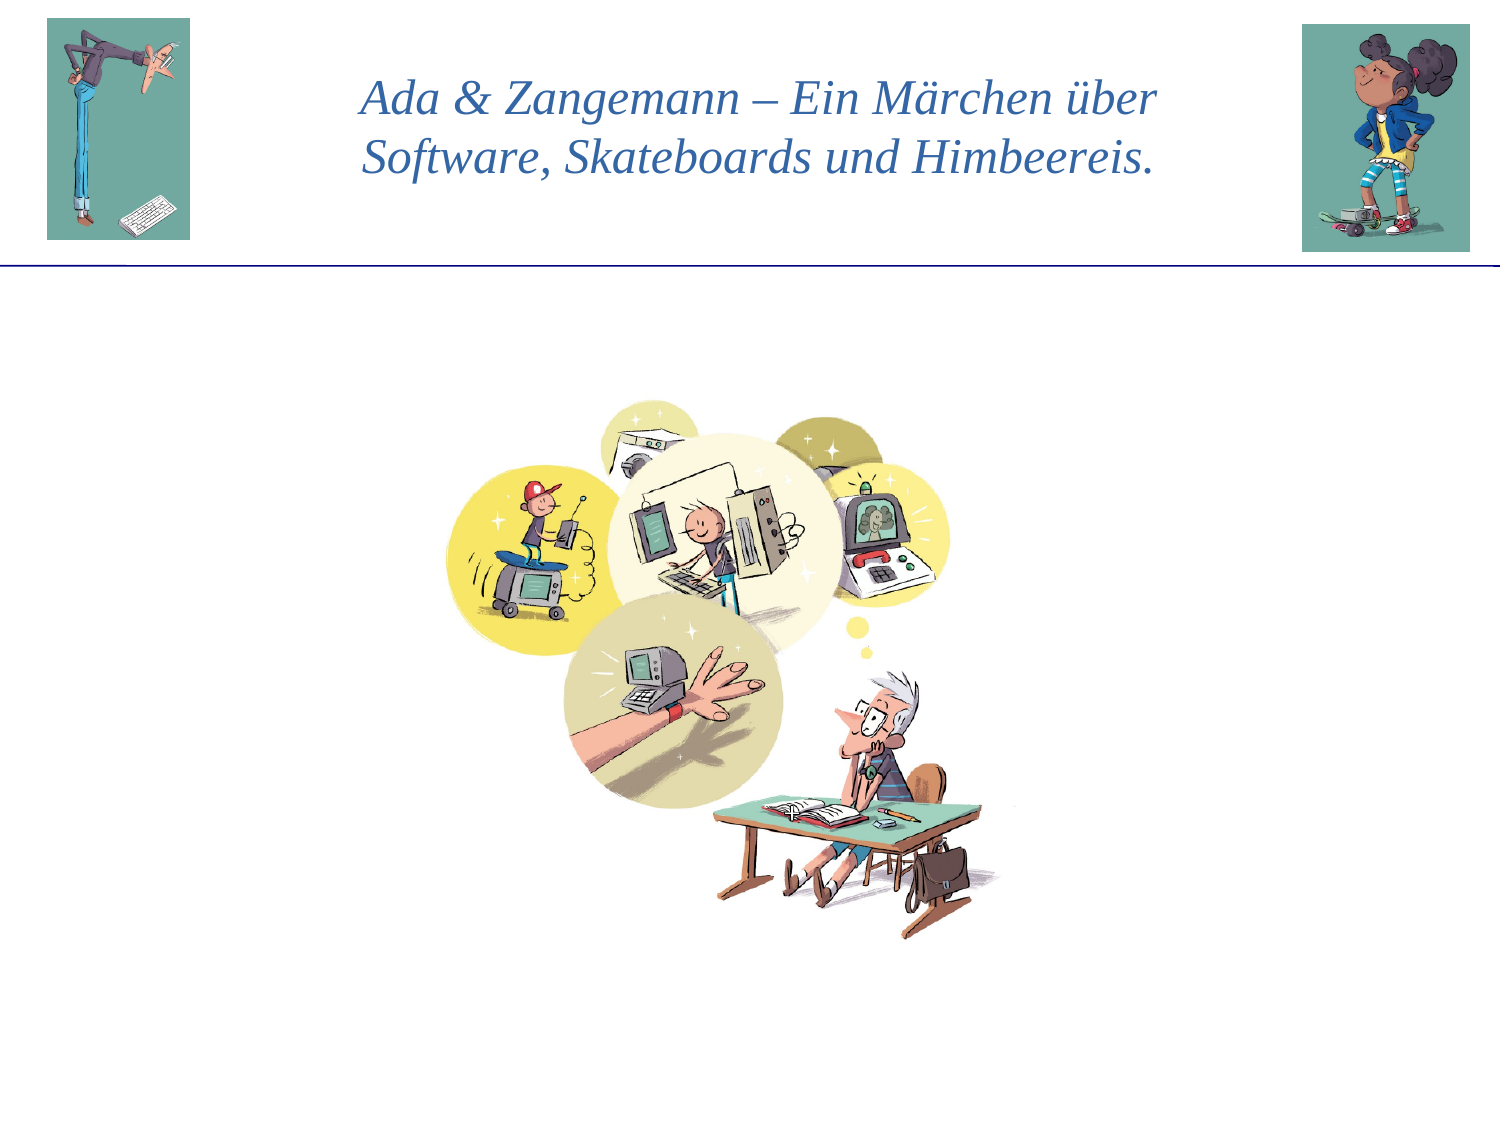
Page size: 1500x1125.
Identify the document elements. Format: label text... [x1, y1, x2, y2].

picture [1302, 24, 1470, 252]
picture [47, 18, 190, 240]
picture [55, 292, 1428, 1034]
text_box Ada & Zangemann – Ein Märchen über Software, Skateboards und Himbeereis. [274, 59, 1244, 194]
